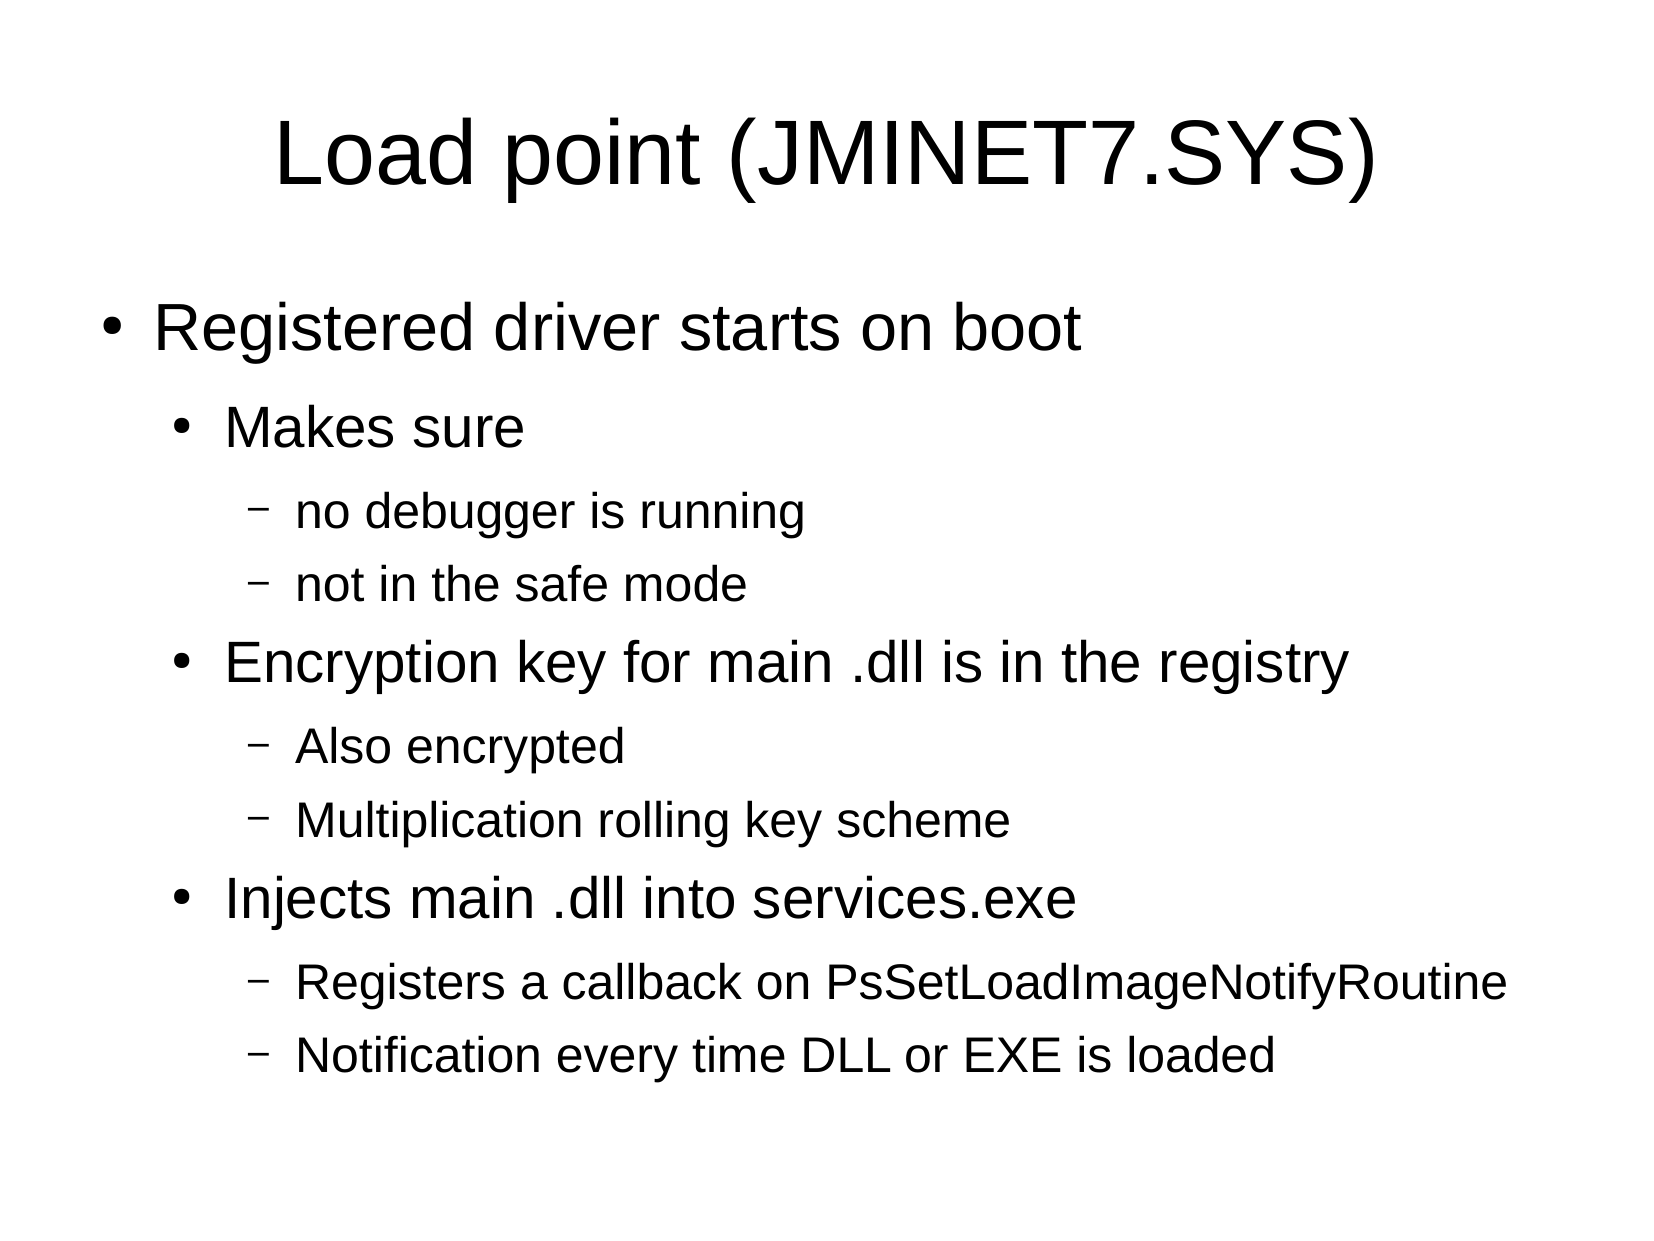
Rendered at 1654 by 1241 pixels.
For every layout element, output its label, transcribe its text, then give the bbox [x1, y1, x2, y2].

title Load point (JMINET7.SYS) [82, 49, 1571, 257]
list Registered driver starts on boot Makes sure no debugger is running not in the safe mode Encryption key for main .dll is in the registry Also encrypted Multiplication rolling key scheme Injects main .dll into services.exe Registers a callback on PsSetLoadImageNotifyRoutine Notification every time DLL or EXE is loaded [82, 290, 1571, 1109]
